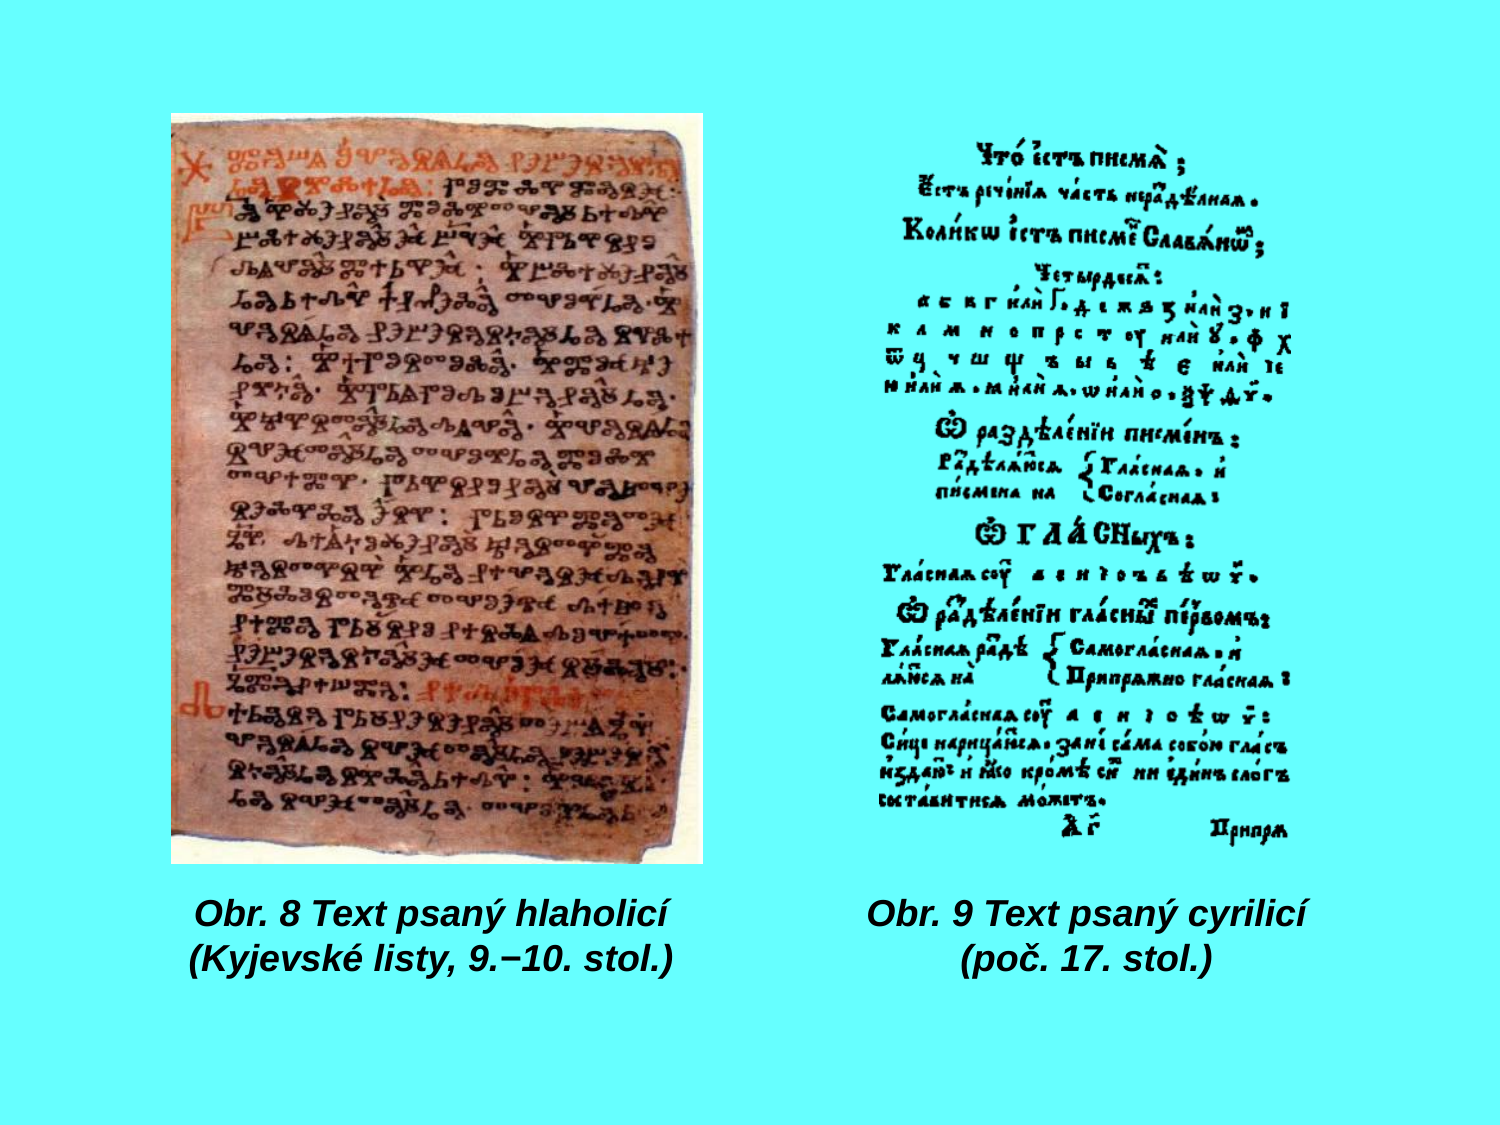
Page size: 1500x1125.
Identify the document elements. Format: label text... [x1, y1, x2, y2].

picture [879, 137, 1291, 847]
text_box Obr. 9 Text psaný cyrilicí (poč. 17. stol.) [832, 881, 1341, 987]
text_box Obr. 8 Text psaný hlaholicí (Kyjevské listy, 9.−10. stol.) [147, 881, 715, 987]
picture [171, 113, 703, 865]
